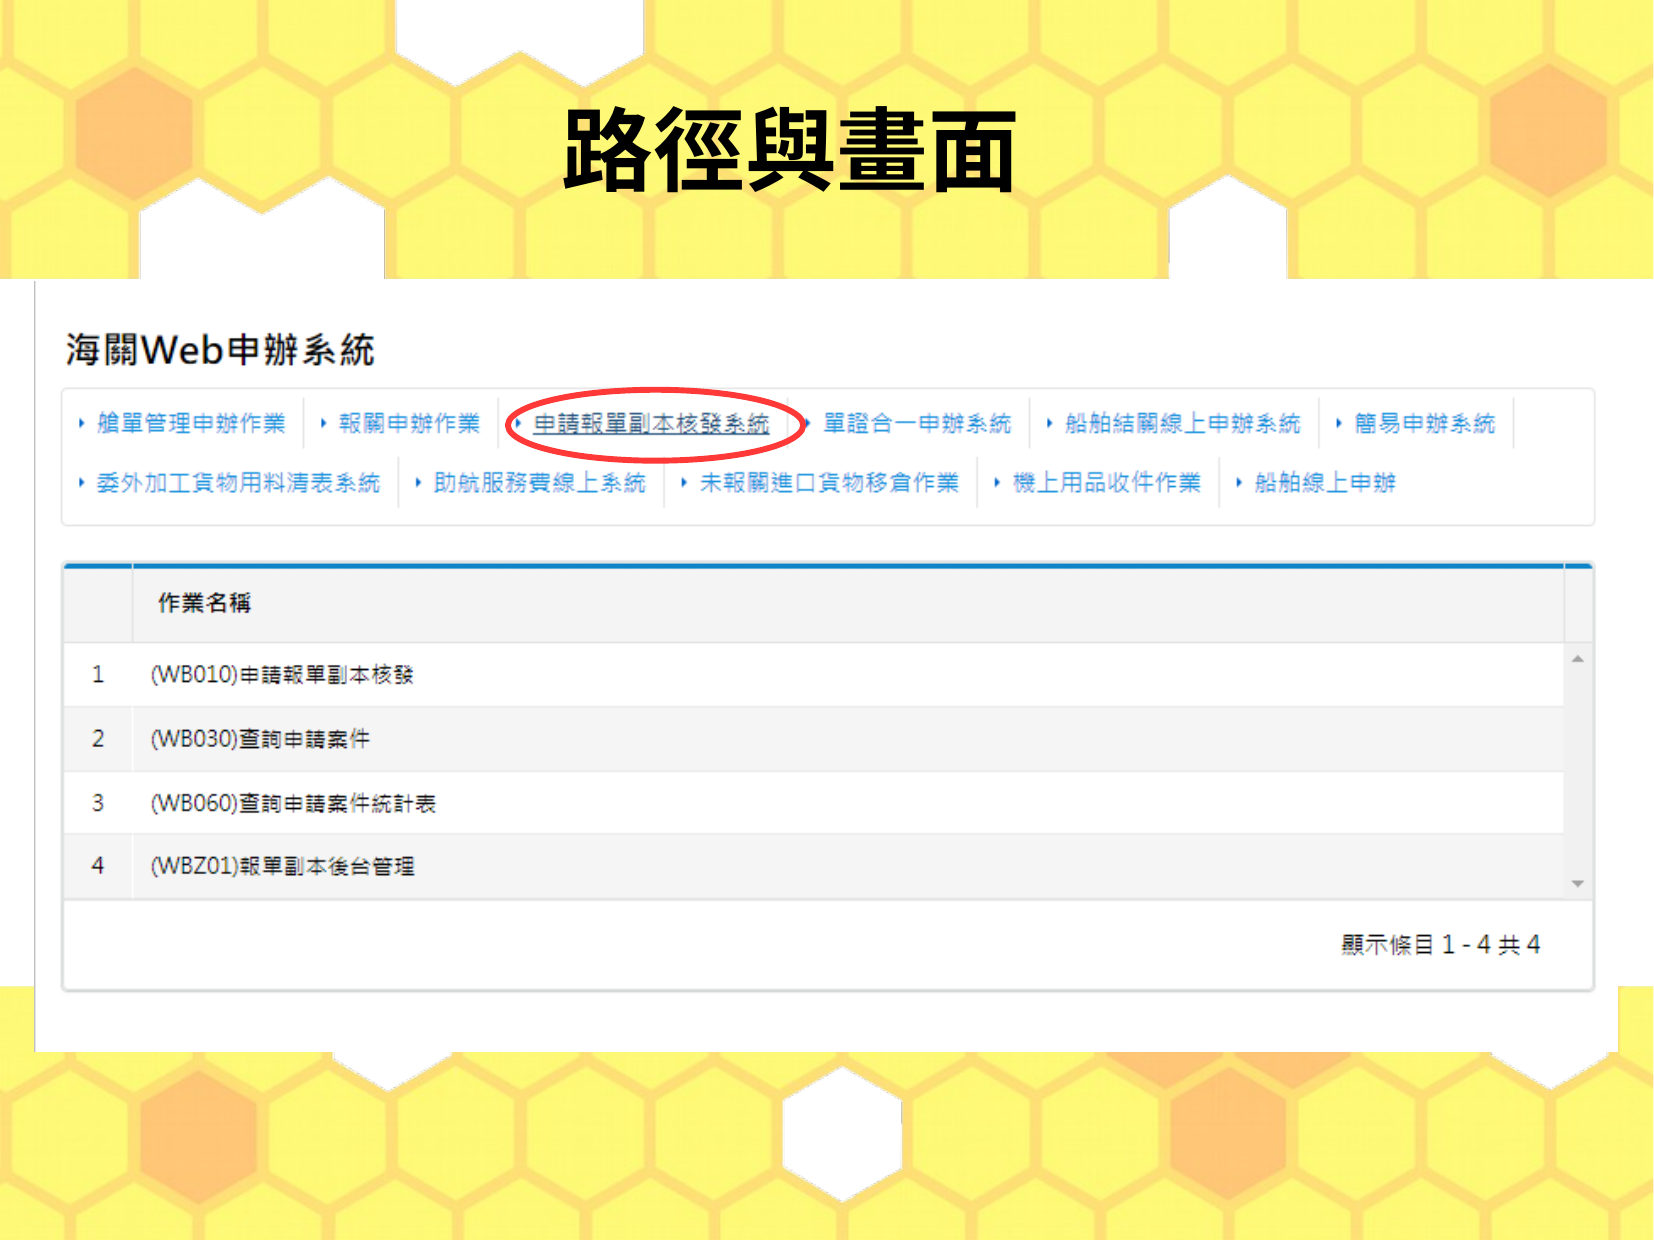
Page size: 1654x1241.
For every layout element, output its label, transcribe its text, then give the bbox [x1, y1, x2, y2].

picture [0, 281, 1654, 1240]
picture [0, 0, 1654, 279]
title 路徑與畫面 [47, 11, 1536, 278]
text_box [507, 389, 804, 461]
